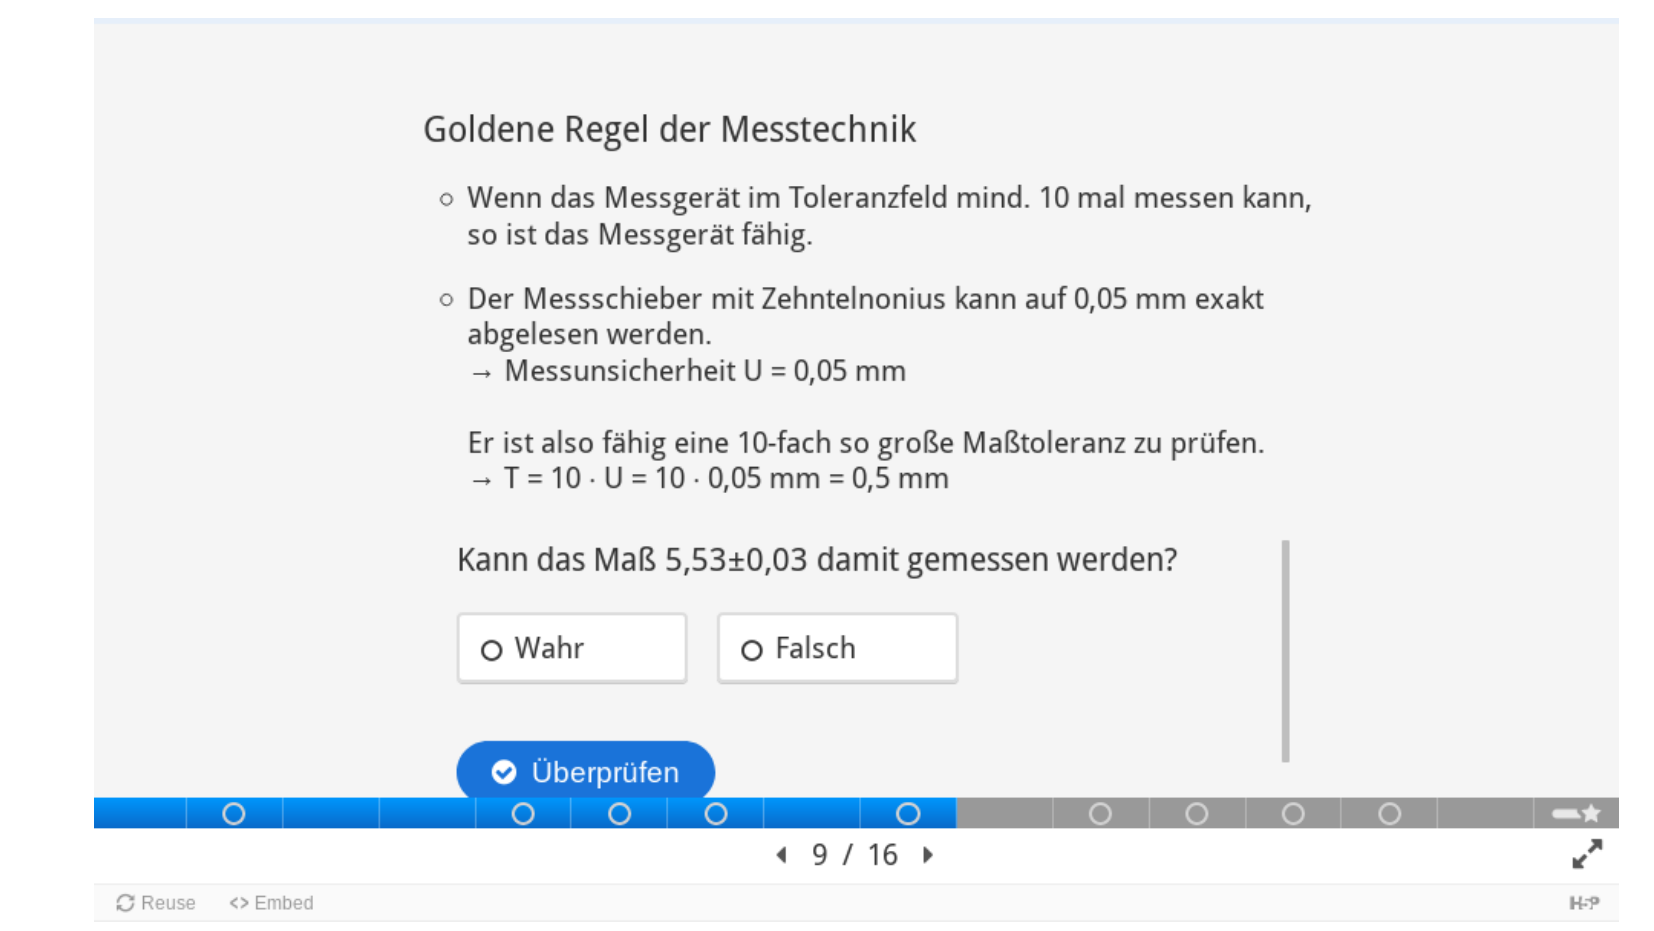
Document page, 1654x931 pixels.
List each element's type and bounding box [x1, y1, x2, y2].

picture [94, 18, 1619, 922]
